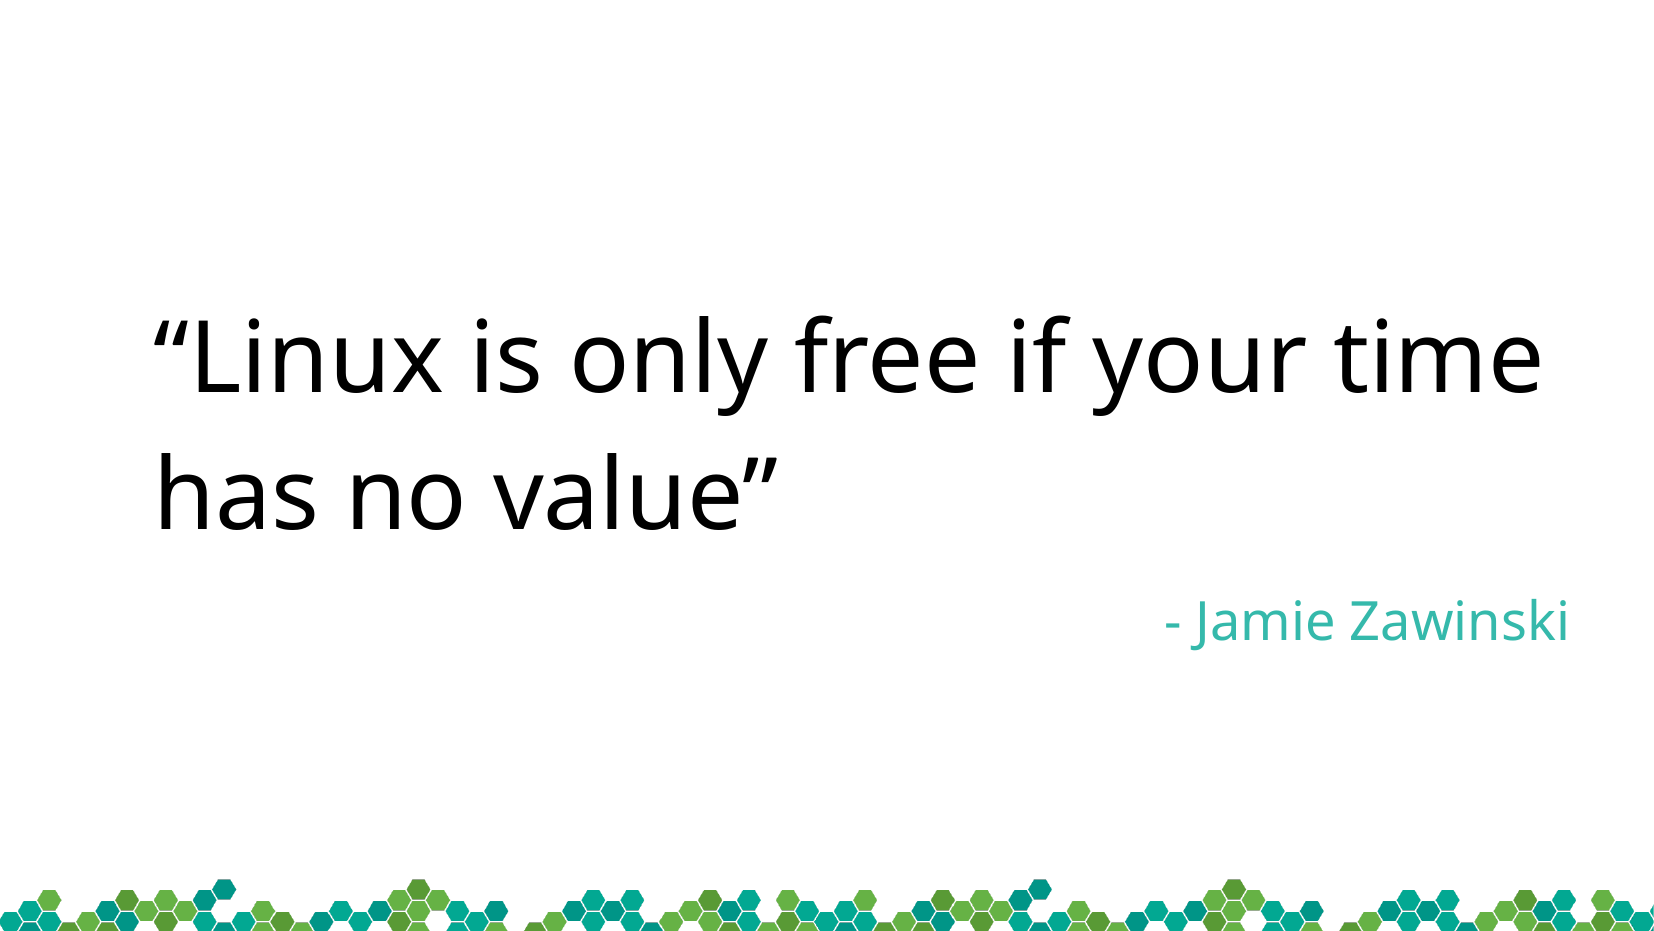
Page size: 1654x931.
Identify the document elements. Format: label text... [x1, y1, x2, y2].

list “Linux is only free if your time has no value” - Jamie Zawinski [82, 285, 1571, 758]
picture [0, 871, 1654, 931]
